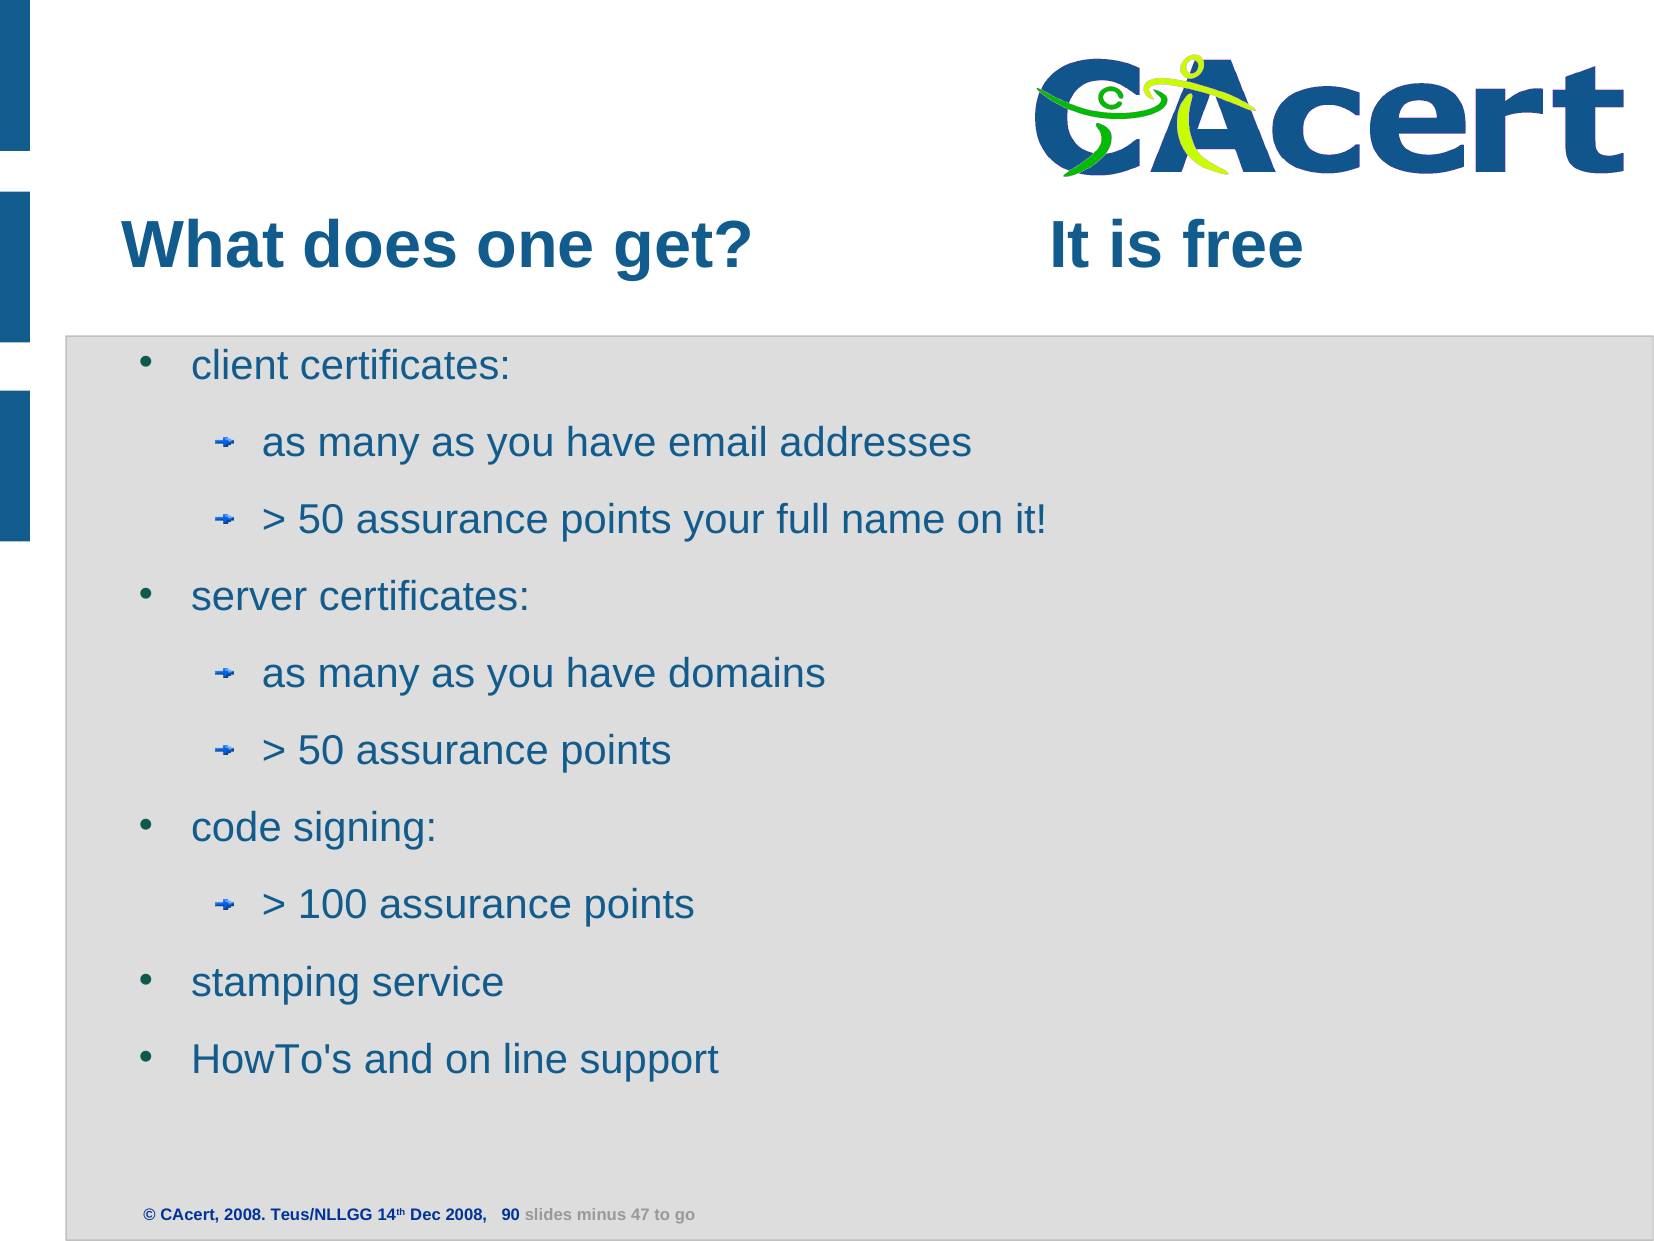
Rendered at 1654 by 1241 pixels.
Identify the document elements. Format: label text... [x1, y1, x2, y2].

title What does one get? It is free [121, 177, 1533, 316]
picture [1033, 53, 1625, 178]
list client certificates: as many as you have email addresses > 50 assurance points your full name on it! server certificates: as many as you have domains > 50 assurance points code signing: > 100 assurance points stamping service HowTo's and on line support [121, 344, 1595, 1238]
